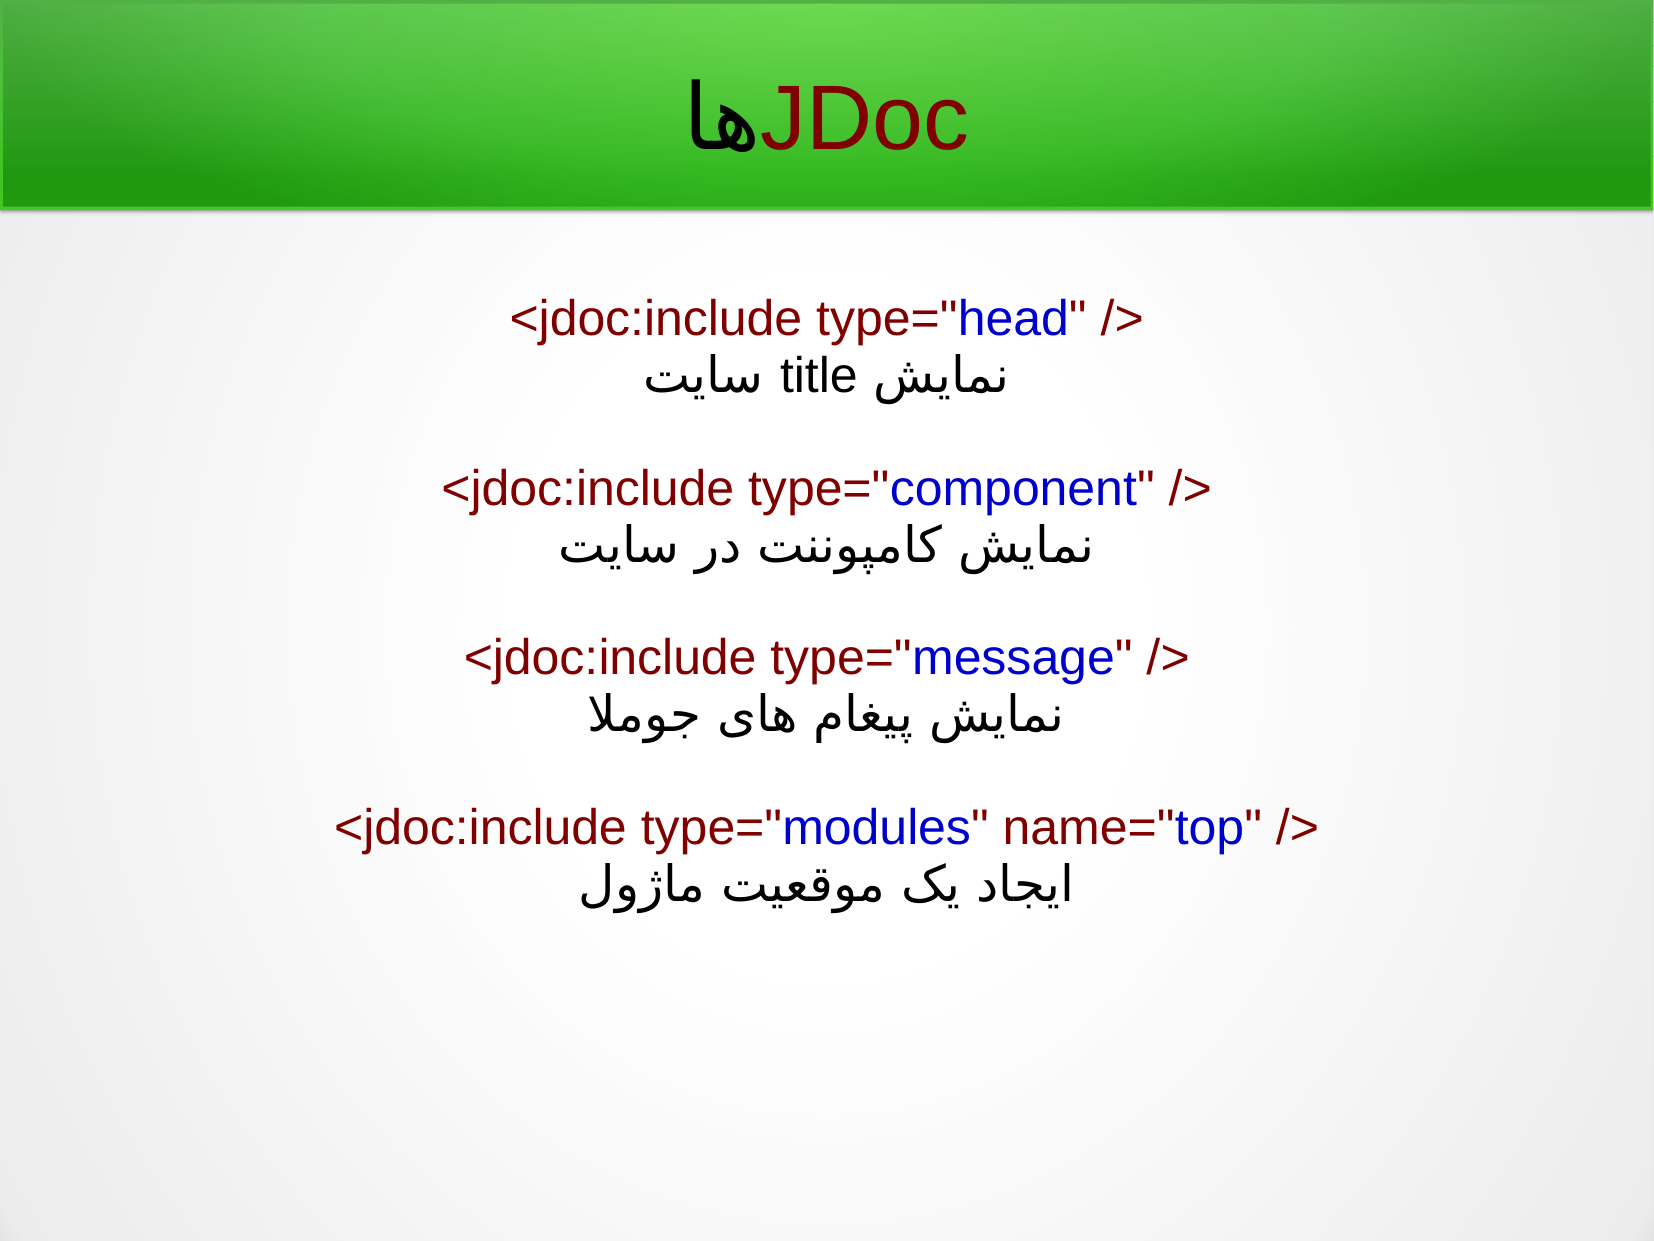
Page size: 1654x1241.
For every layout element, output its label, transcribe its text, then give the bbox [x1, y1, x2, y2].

subtitle <jdoc:include type="head" /> نمایش title سایت <jdoc:include type="component" /> نمایش کامپوننت در سایت <jdoc:include type="message" /> نمایش پیغام های جوملا <jdoc:include type="modules" name="top" /> ایجاد یک موقعیت ماژول [82, 290, 1571, 1010]
title JDocها [82, 47, 1571, 189]
